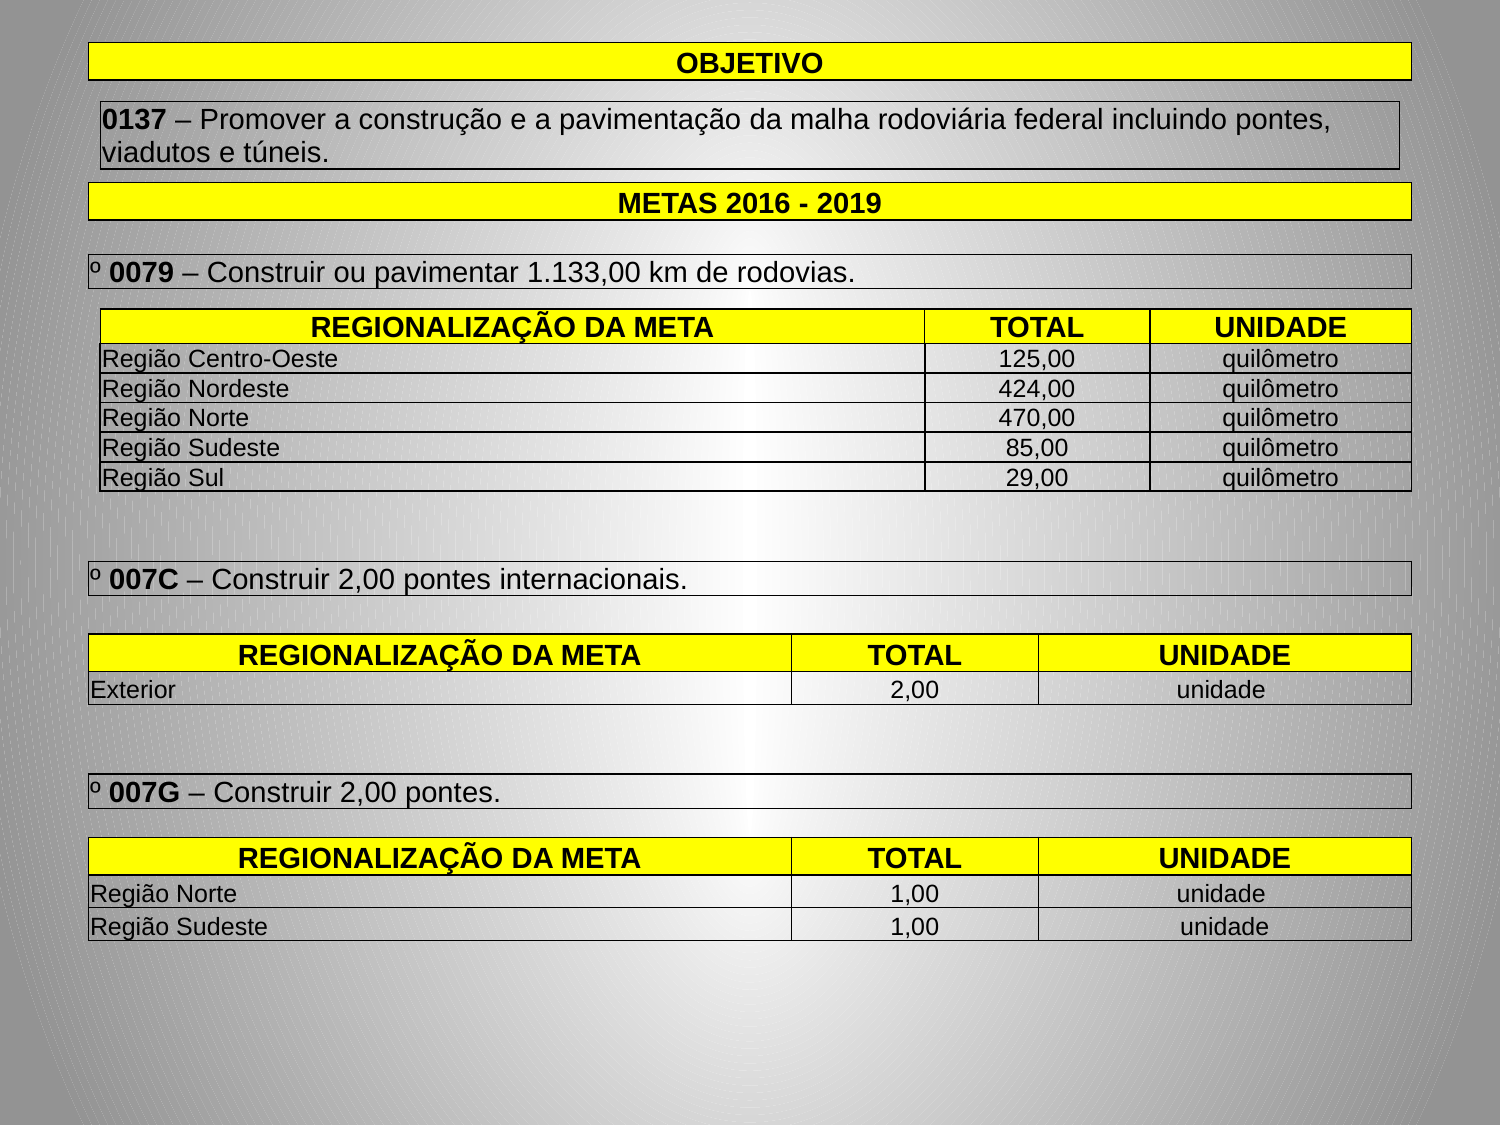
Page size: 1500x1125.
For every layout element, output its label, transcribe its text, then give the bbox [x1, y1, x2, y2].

table_header METAS 2016 - 2019 [89, 183, 1411, 219]
table_header TOTAL [792, 635, 1038, 671]
table_cell 424,00 [926, 374, 1149, 402]
table_cell 85,00 [926, 433, 1149, 461]
table_cell 1,00 [792, 876, 1038, 907]
table_cell quilômetro [1151, 374, 1411, 402]
table_cell 125,00 [926, 344, 1149, 372]
table_header UNIDADE [1151, 310, 1411, 343]
table_cell Região Sudeste [89, 908, 791, 940]
table_cell quilômetro [1151, 463, 1411, 490]
table_cell 1,00 [792, 908, 1038, 940]
table_cell Região Norte [101, 403, 924, 431]
table_cell Região Sudeste [101, 433, 924, 461]
table_header UNIDADE [1039, 838, 1411, 874]
table_cell unidade [1039, 672, 1411, 704]
table_cell unidade [1039, 876, 1411, 907]
table_header TOTAL [792, 838, 1038, 874]
table_header REGIONALIZAÇÃO DA META [89, 635, 791, 671]
table_cell 470,00 [926, 403, 1149, 431]
table_header UNIDADE [1039, 635, 1411, 671]
table_cell Exterior [89, 672, 791, 704]
table_header OBJETIVO [89, 43, 1411, 79]
table_cell Região Norte [89, 876, 791, 907]
table_cell 29,00 [926, 463, 1149, 490]
table_cell 2,00 [792, 672, 1038, 704]
table_header º 007G – Construir 2,00 pontes. [89, 775, 1411, 808]
table_cell quilômetro [1151, 403, 1411, 431]
table_cell quilômetro [1151, 344, 1411, 372]
table_header 0137 – Promover a construção e a pavimentação da malha rodoviária federal incluindo pontes, viadutos e túneis. [101, 102, 1399, 168]
table_header REGIONALIZAÇÃO DA META [89, 838, 791, 874]
table_header º 007C – Construir 2,00 pontes internacionais. [89, 562, 1411, 595]
table_header º 0079 – Construir ou pavimentar 1.133,00 km de rodovias. [89, 255, 1411, 288]
table_cell quilômetro [1151, 433, 1411, 461]
table_cell Região Sul [101, 463, 924, 490]
table_header TOTAL [925, 310, 1149, 343]
table_header REGIONALIZAÇÃO DA META [101, 310, 924, 343]
table_cell Região Nordeste [101, 374, 924, 402]
table_cell Região Centro-Oeste [101, 344, 924, 372]
table_cell unidade [1039, 908, 1411, 940]
